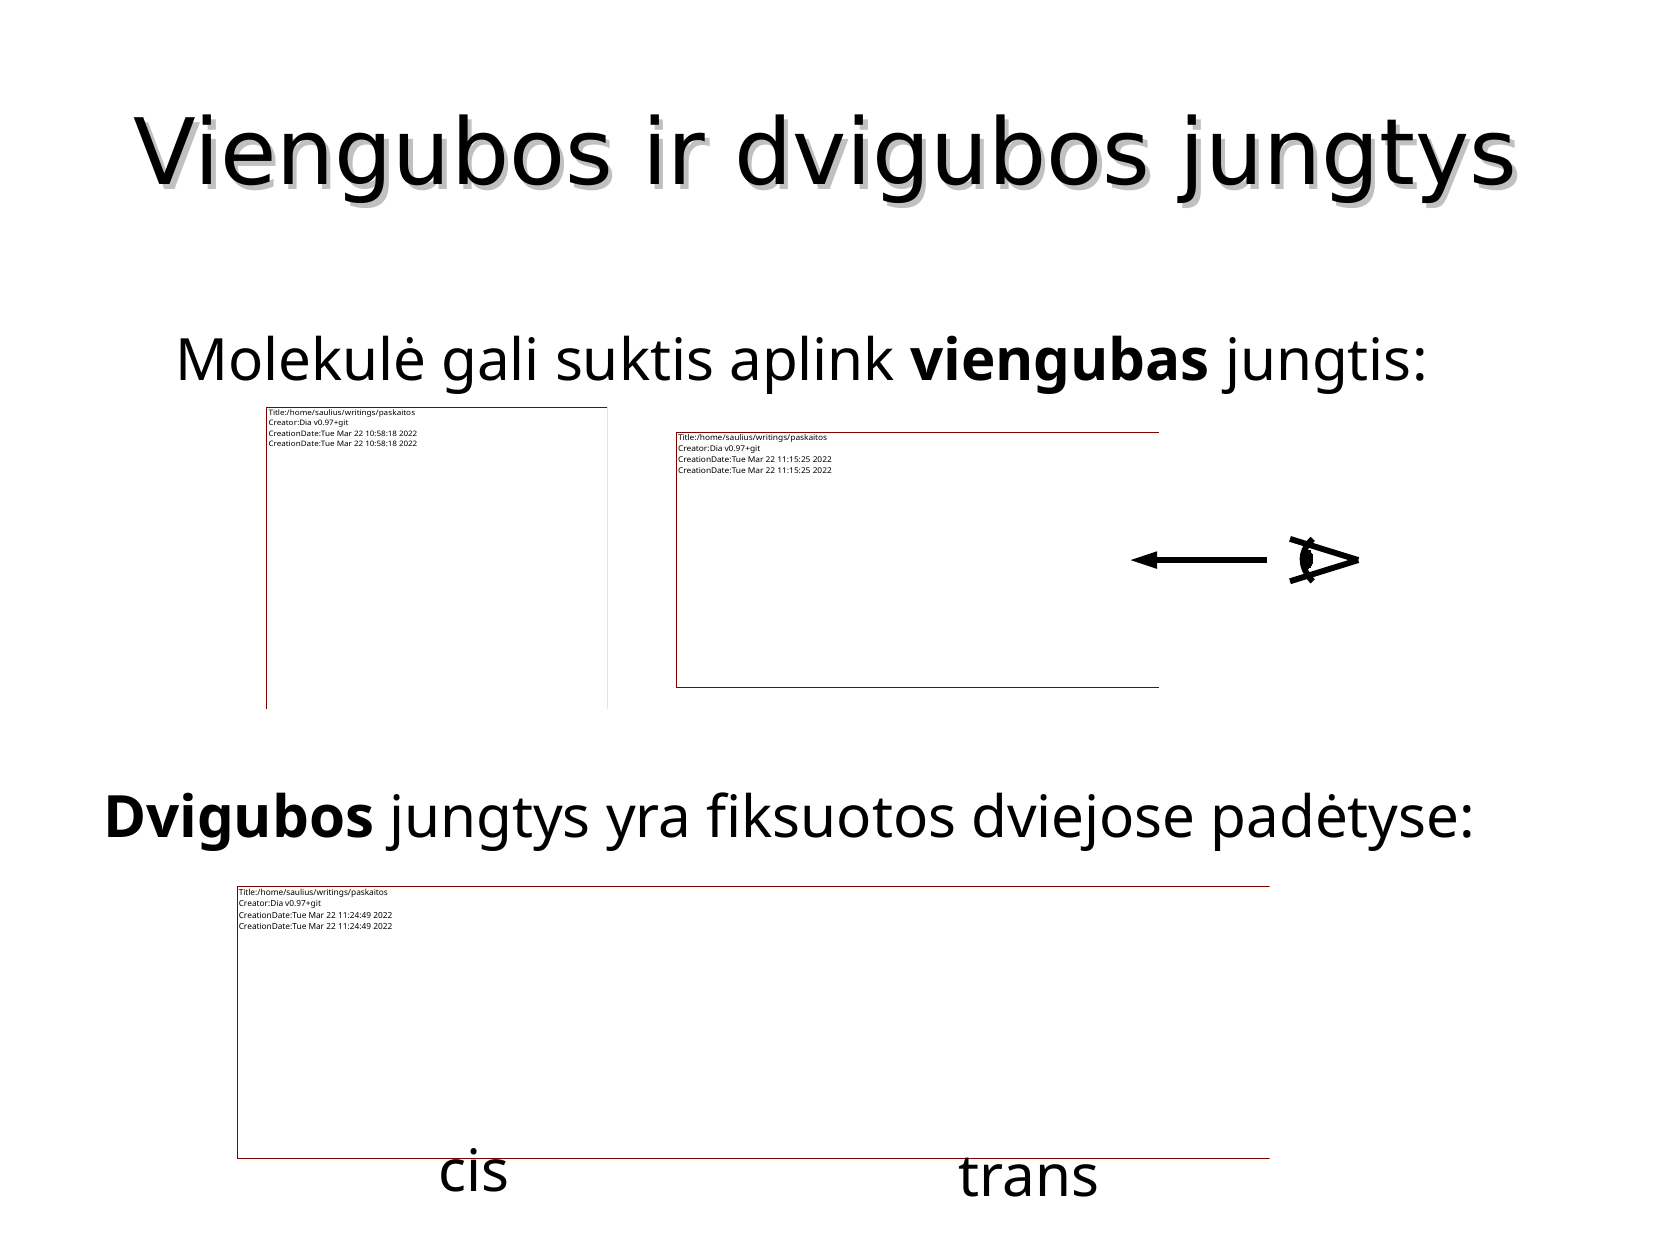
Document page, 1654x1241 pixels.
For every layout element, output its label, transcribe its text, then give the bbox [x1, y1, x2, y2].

text_box cis [423, 1122, 532, 1196]
text_box trans [943, 1126, 1152, 1211]
picture [236, 885, 1270, 1159]
title Viengubos ir dvigubos jungtys [82, 49, 1571, 257]
picture [675, 431, 1159, 688]
text_box [1302, 549, 1313, 569]
text_box Dvigubos jungtys yra fiksuotos dviejose padėtyse: [88, 767, 1545, 842]
text_box Molekulė gali suktis aplink viengubas jungtis: [160, 310, 1517, 385]
picture [265, 406, 608, 709]
